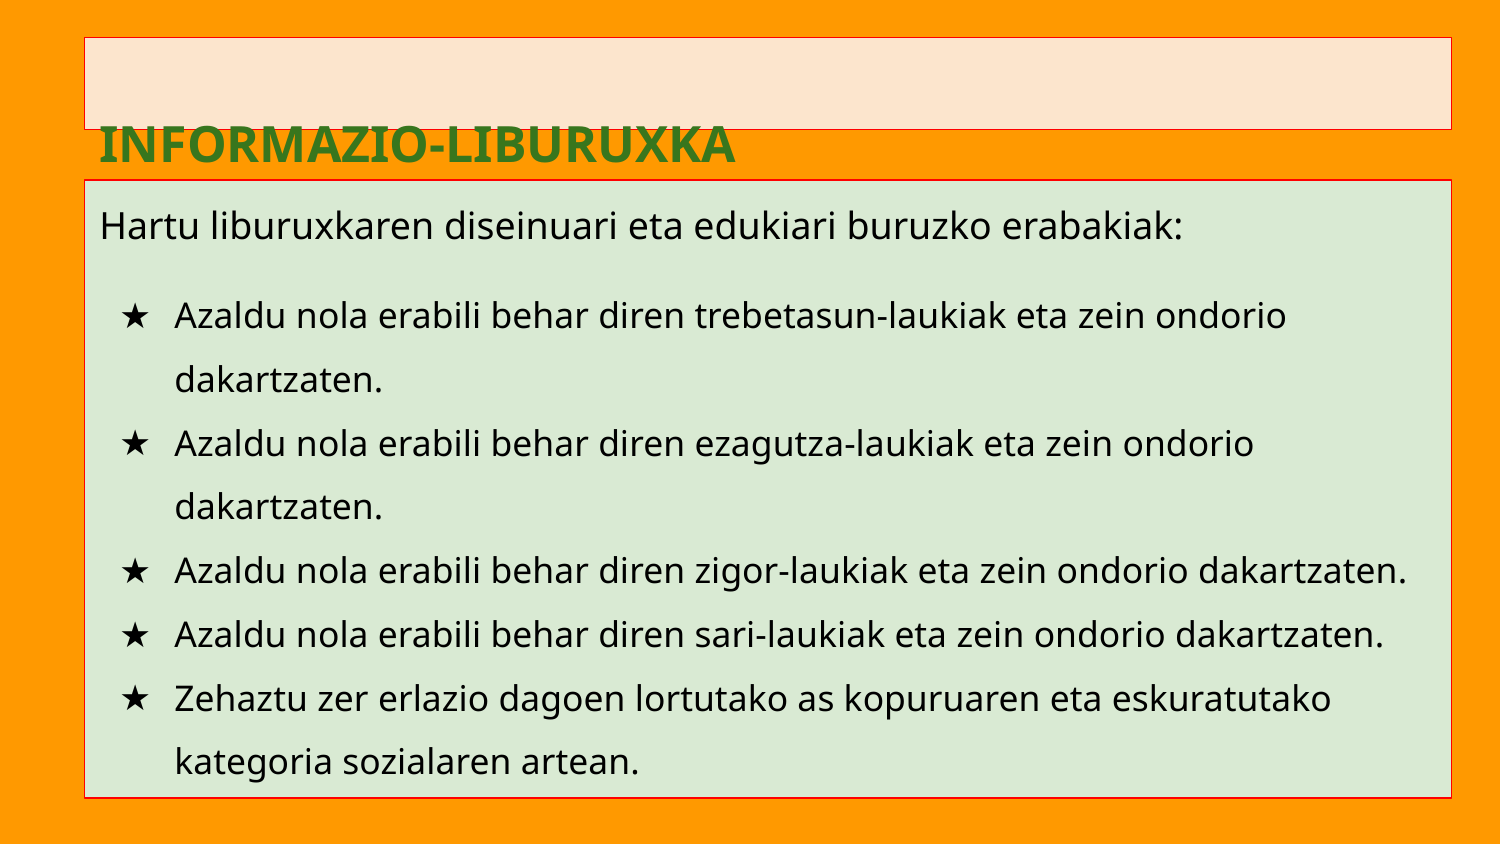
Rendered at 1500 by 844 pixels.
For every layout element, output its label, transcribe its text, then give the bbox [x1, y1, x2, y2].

text_box Hartu liburuxkaren diseinuari eta edukiari buruzko erabakiak: Azaldu nola erabili behar diren trebetasun-laukiak eta zein ondorio dakartzaten. Azaldu nola erabili behar diren ezagutza-laukiak eta zein ondorio dakartzaten. Azaldu nola erabili behar diren zigor-laukiak eta zein ondorio dakartzaten. Azaldu nola erabili behar diren sari-laukiak eta zein ondorio dakartzaten. Zehaztu zer erlazio dagoen lortutako as kopuruaren eta eskuratutako kategoria sozialaren artean. [84, 180, 1452, 799]
text_box INFORMAZIO-LIBURUXKA [84, 37, 1452, 130]
